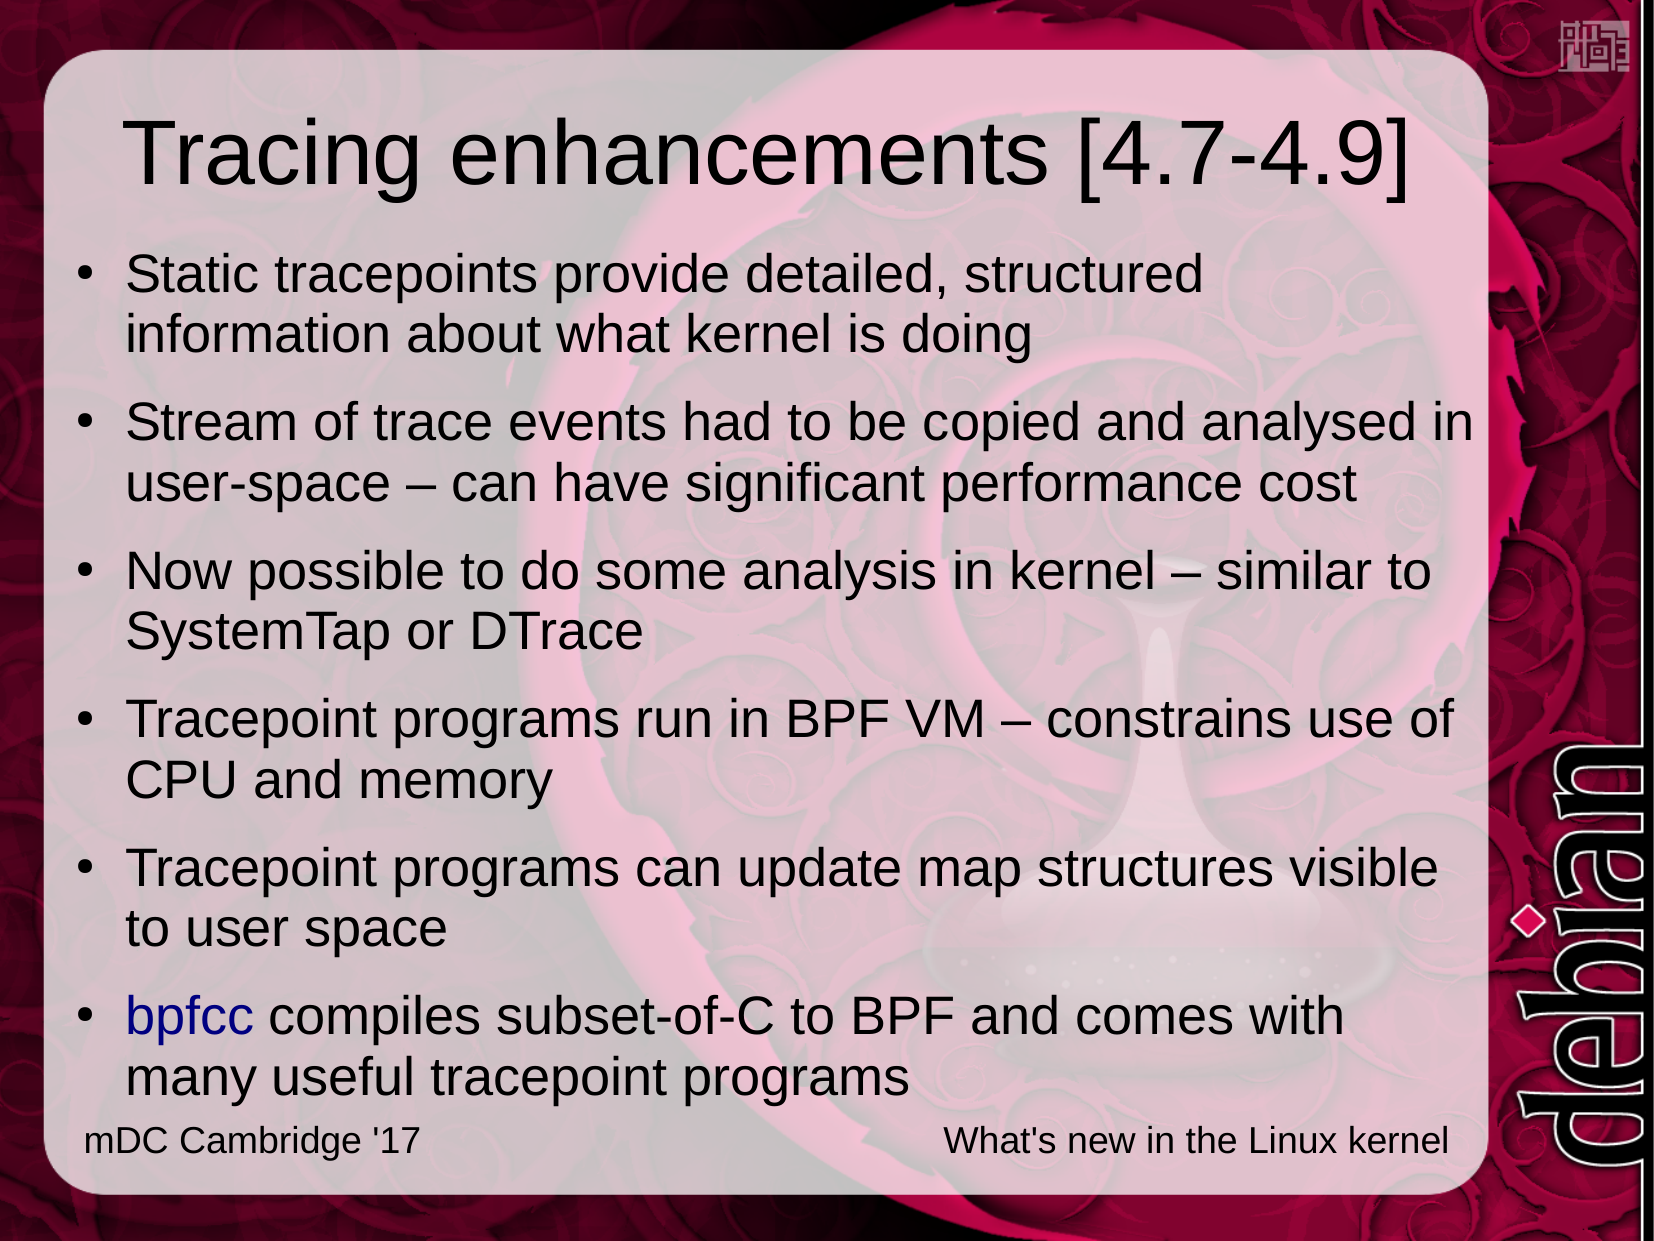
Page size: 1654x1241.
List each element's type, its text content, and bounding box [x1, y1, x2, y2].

title Tracing enhancements [4.7-4.9] [59, 49, 1477, 243]
picture [0, 0, 1654, 1241]
list Static tracepoints provide detailed, structured information about what kernel is doing Stream of trace events had to be copied and analysed in user-space – can have significant performance cost Now possible to do some analysis in kernel – similar to SystemTap or DTrace Tracepoint programs run in BPF VM – constrains use of CPU and memory Tracepoint programs can update map structures visible to user space bpfcc compiles subset-of-C to BPF and comes with many useful tracepoint programs [59, 243, 1477, 1109]
